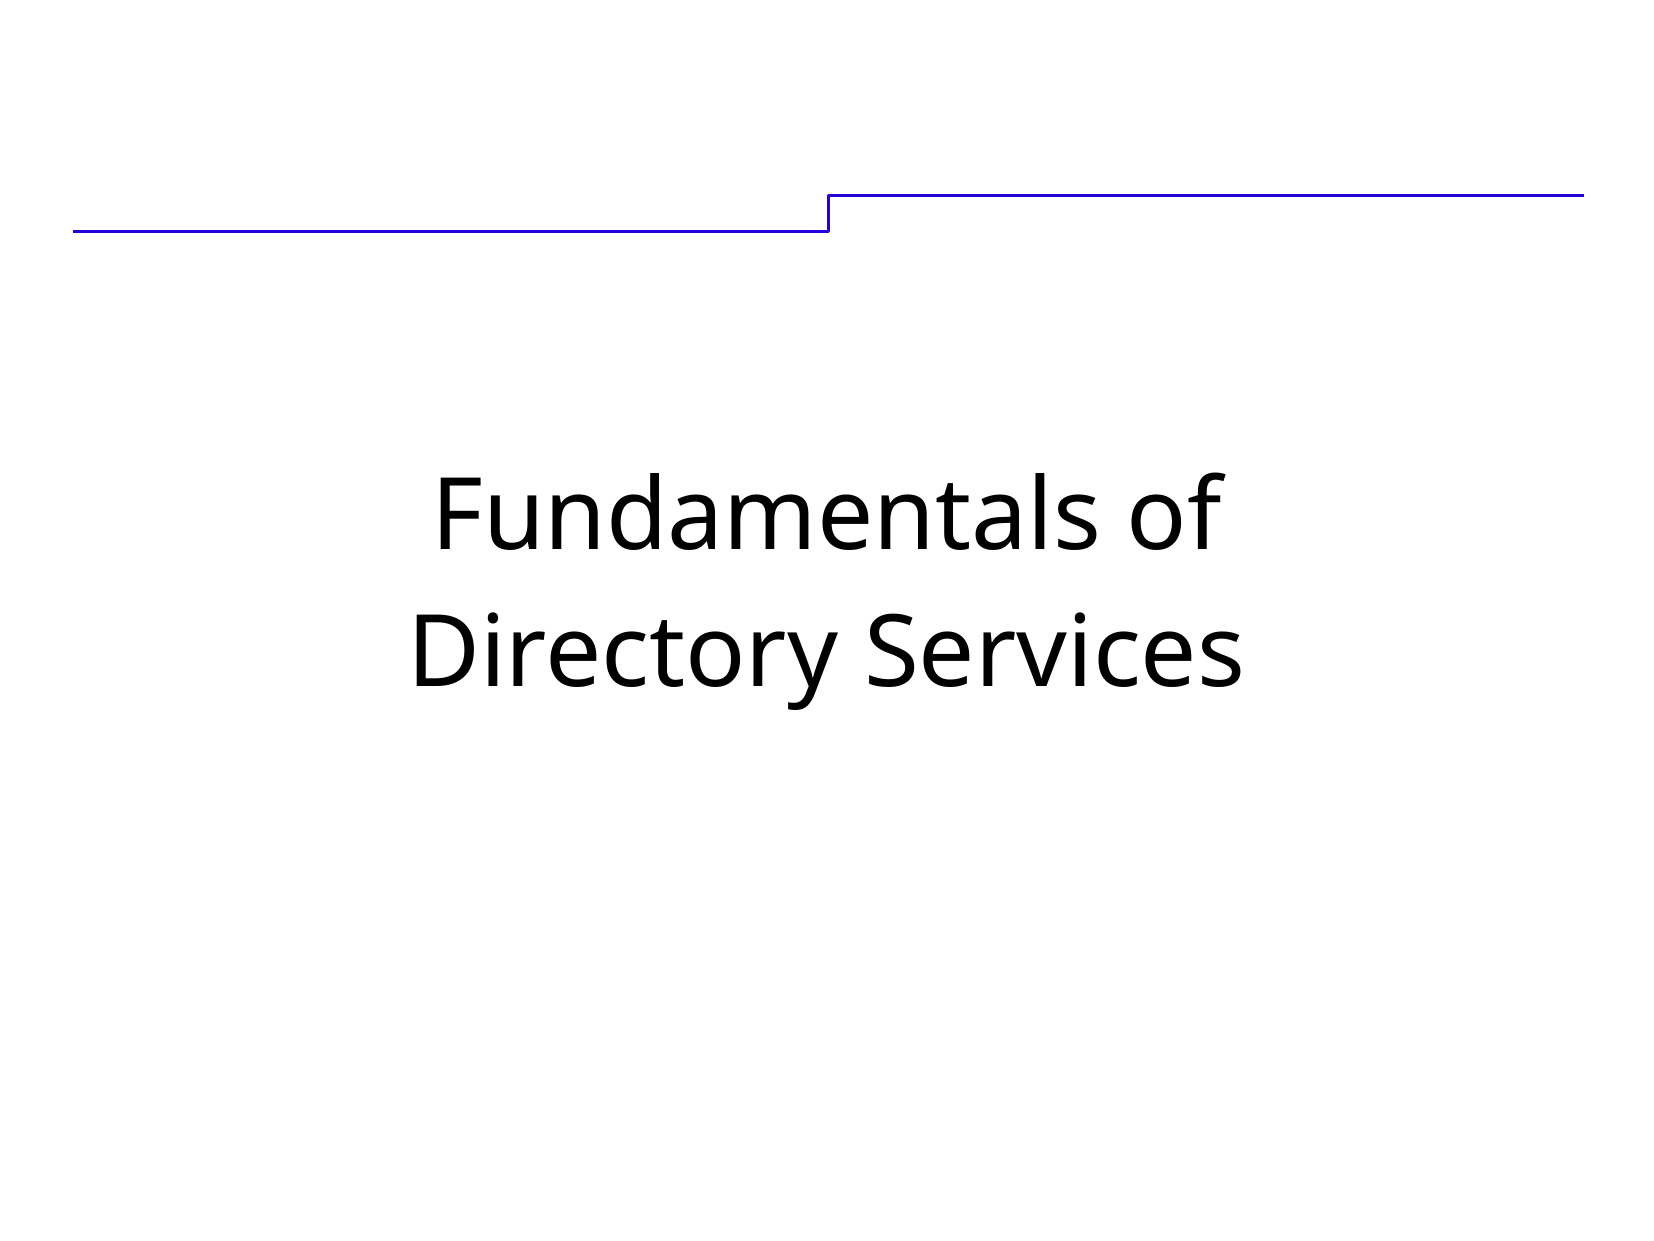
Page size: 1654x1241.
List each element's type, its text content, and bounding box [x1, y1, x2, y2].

subtitle Fundamentals of Directory Services [82, 49, 1571, 1109]
